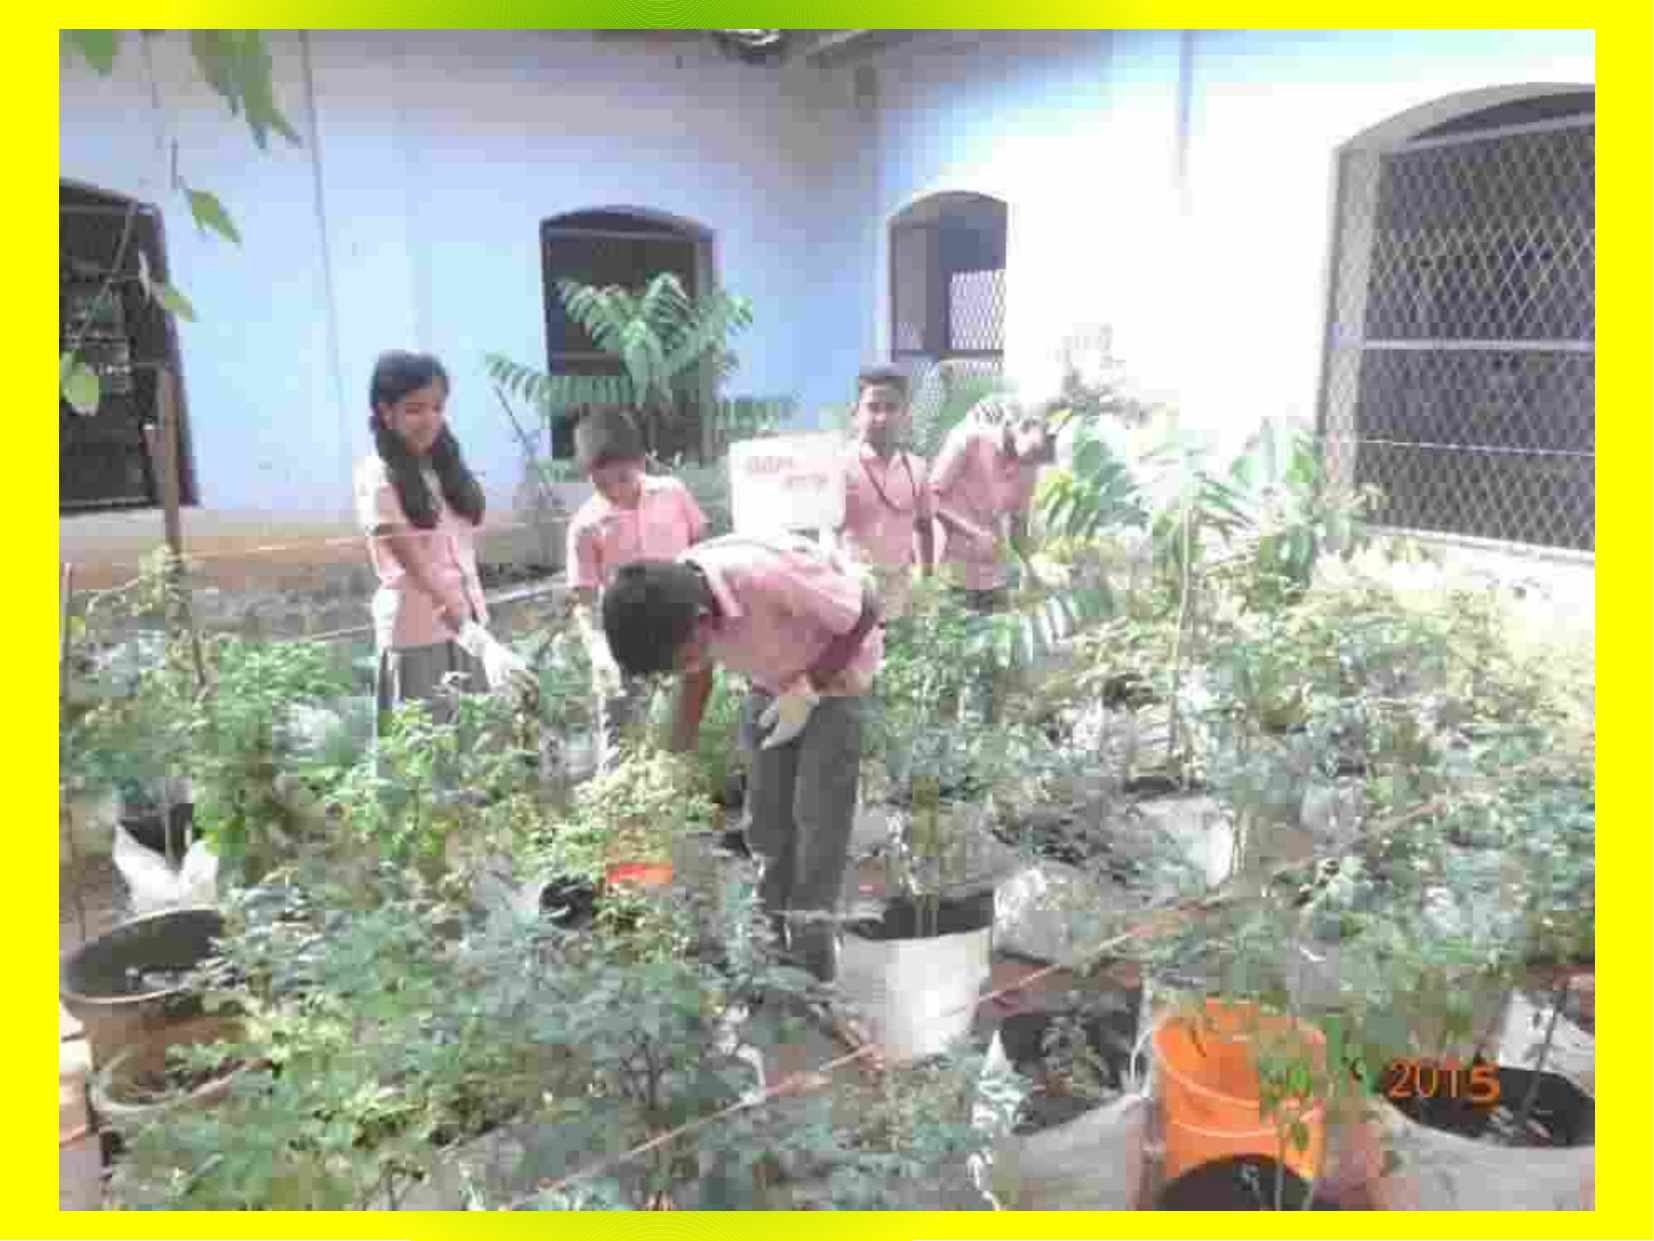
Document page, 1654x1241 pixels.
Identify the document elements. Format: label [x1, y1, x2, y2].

picture [59, 29, 1595, 1211]
